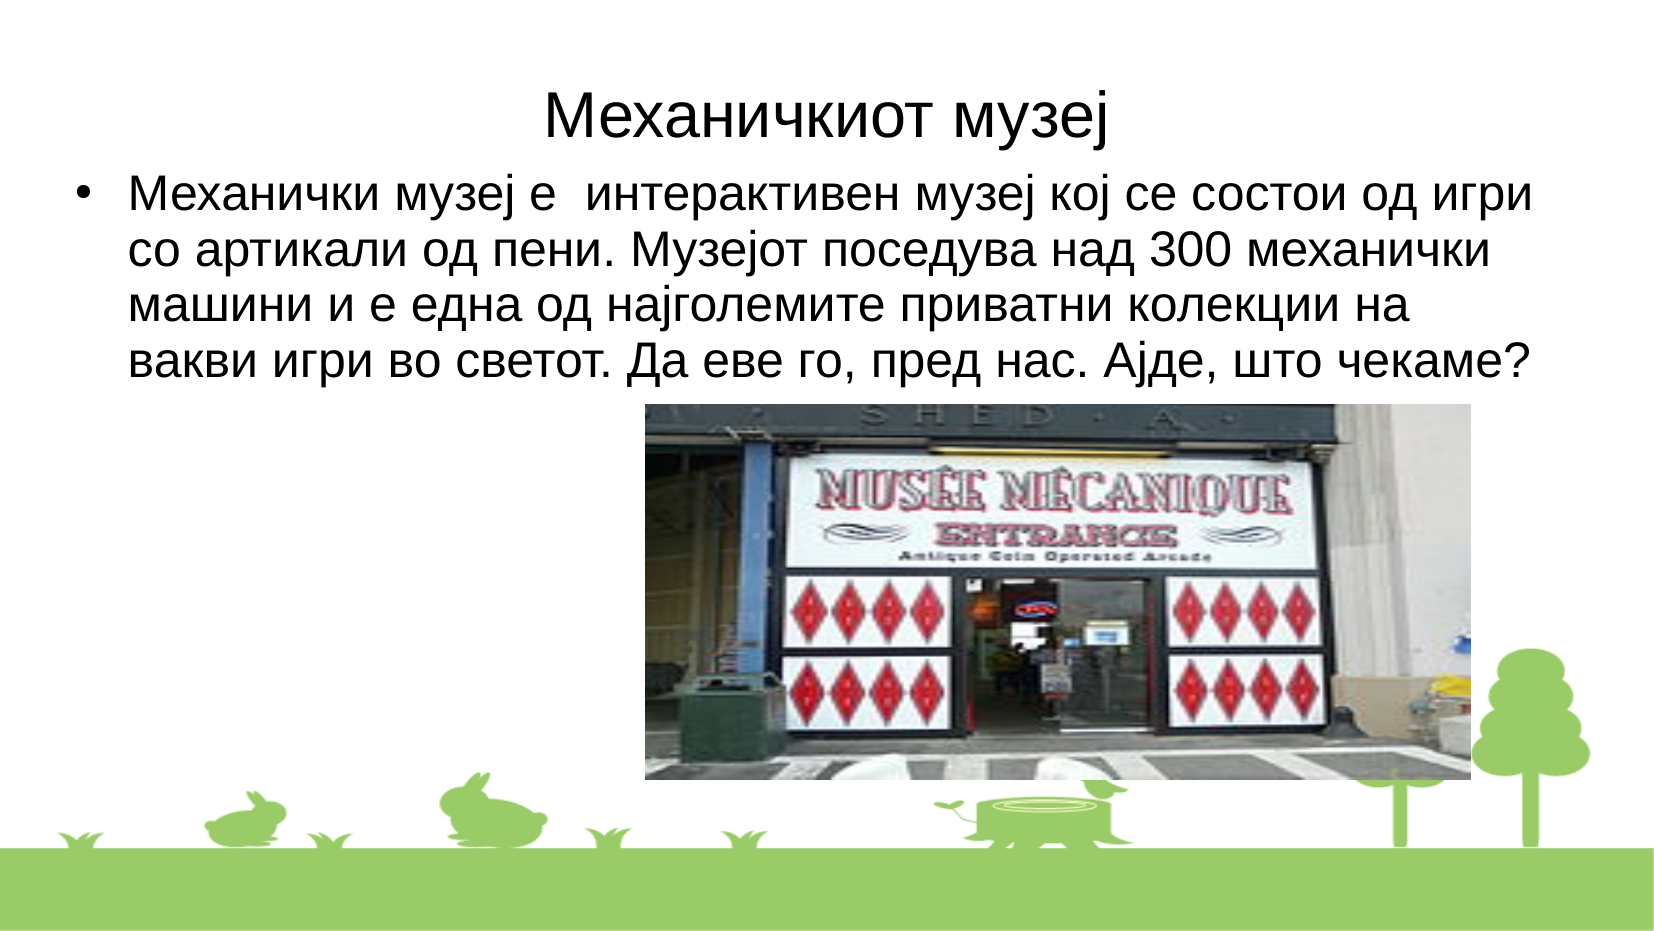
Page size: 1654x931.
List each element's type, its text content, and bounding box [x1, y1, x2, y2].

title Механичкиот музеј [82, 37, 1571, 193]
list Механички музеј е интерактивен музеј кој се состои од игри со артикали од пени. Музејот поседува над 300 механички машини и е една од најголемите приватни колекции на вакви игри во светот. Да еве го, пред нас. Ајде, што чекаме? [56, 165, 1546, 705]
picture [0, 0, 1654, 931]
